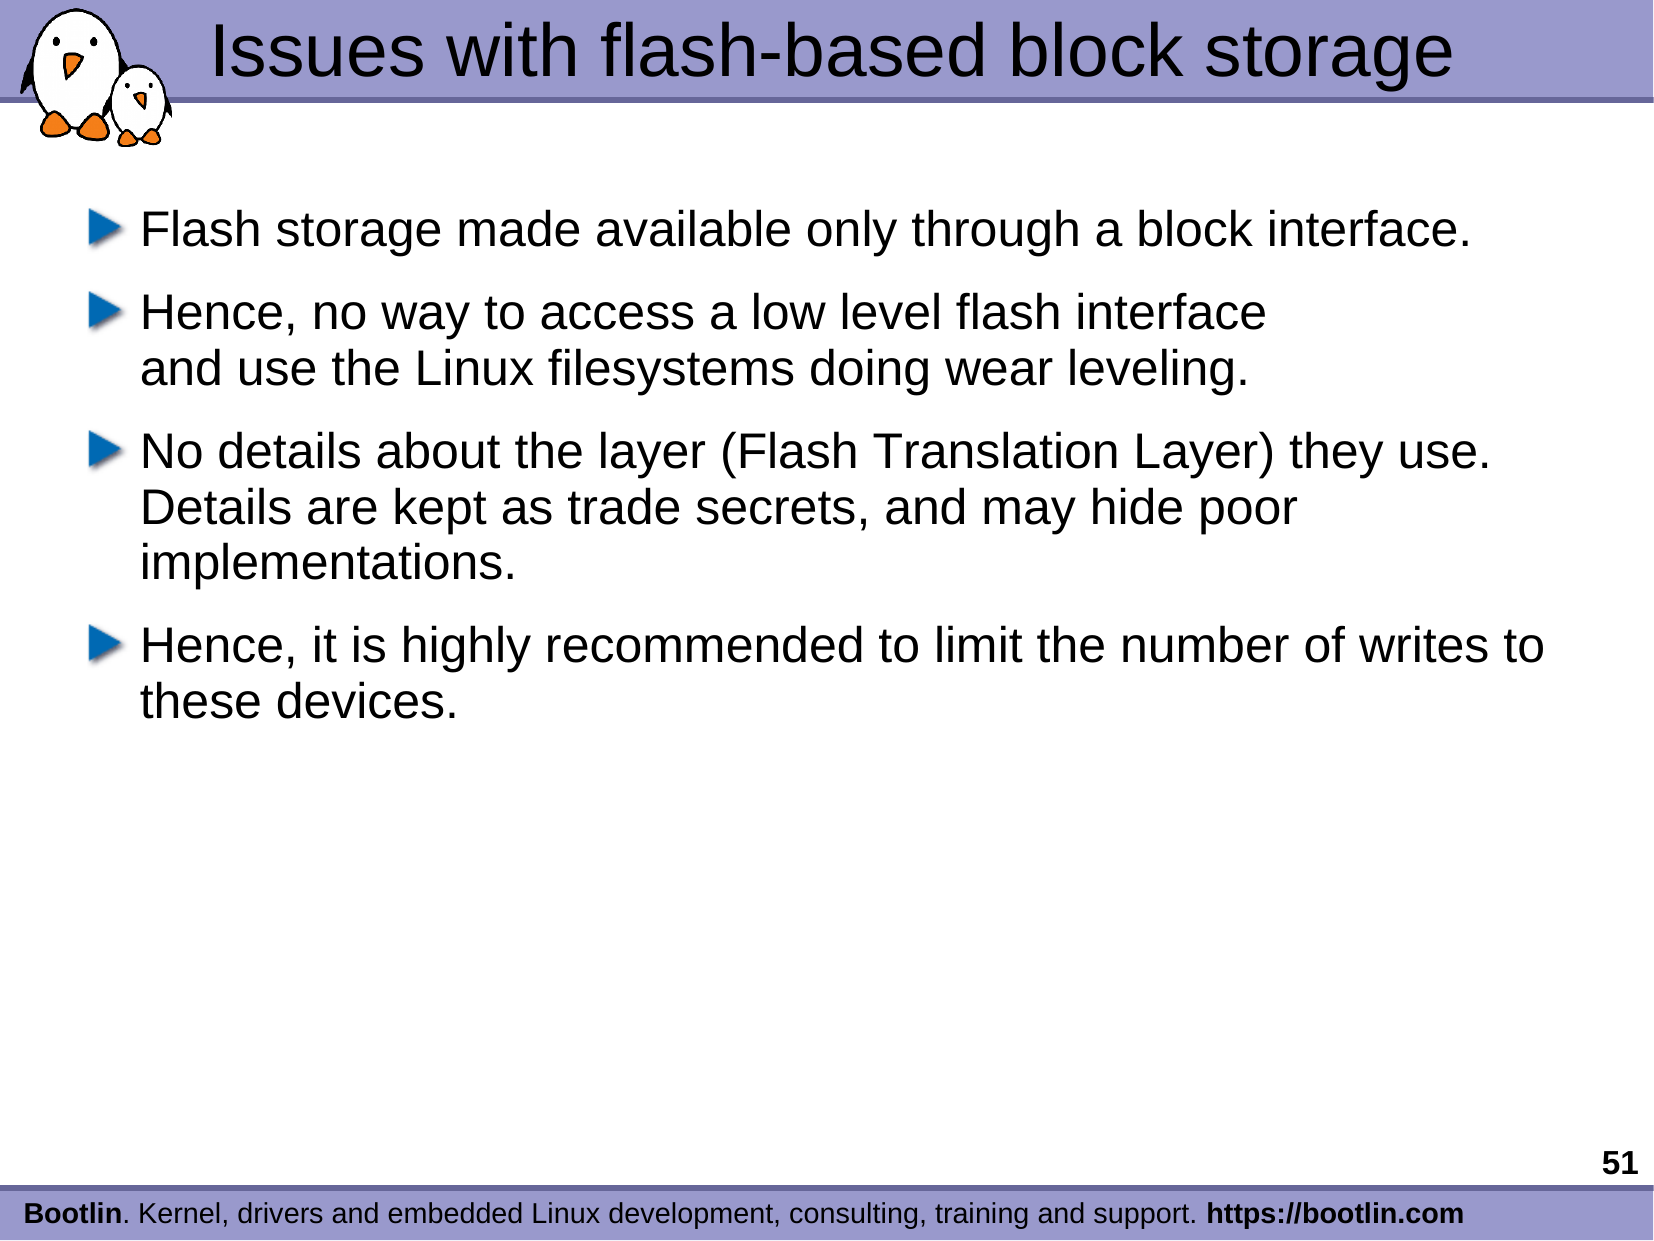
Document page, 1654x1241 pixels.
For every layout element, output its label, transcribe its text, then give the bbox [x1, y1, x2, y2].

picture [20, 8, 172, 147]
list Flash storage made available only through a block interface. Hence, no way to access a low level flash interface and use the Linux filesystems doing wear leveling. No details about the layer (Flash Translation Layer) they use. Details are kept as trade secrets, and may hide poor implementations. Hence, it is highly recommended to limit the number of writes to these devices. [68, 201, 1592, 1118]
title Issues with flash-based block storage [106, 0, 1559, 101]
